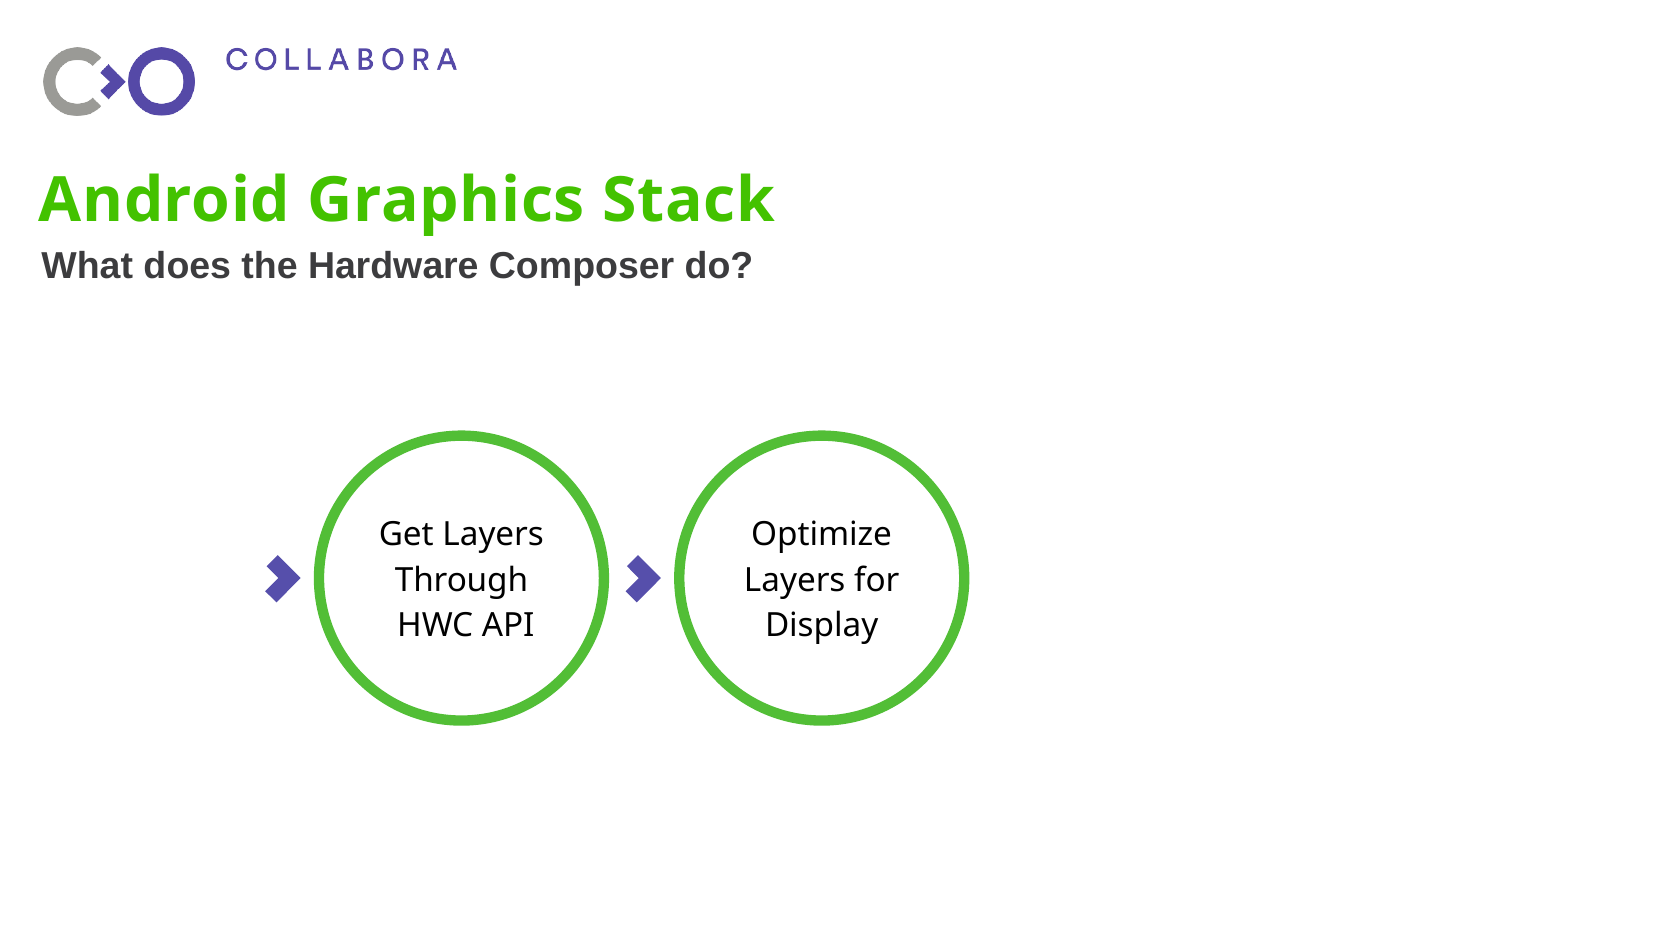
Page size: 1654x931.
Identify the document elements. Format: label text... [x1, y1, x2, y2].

text_box Get Layers Through HWC API [313, 430, 610, 726]
text_box What does the Hardware Composer do? [41, 240, 1614, 290]
text_box [625, 555, 661, 603]
title Android Graphics Stack [38, 159, 1614, 216]
text_box [265, 555, 301, 603]
text_box Optimize Layers for Display [674, 430, 970, 726]
picture [43, 47, 457, 116]
